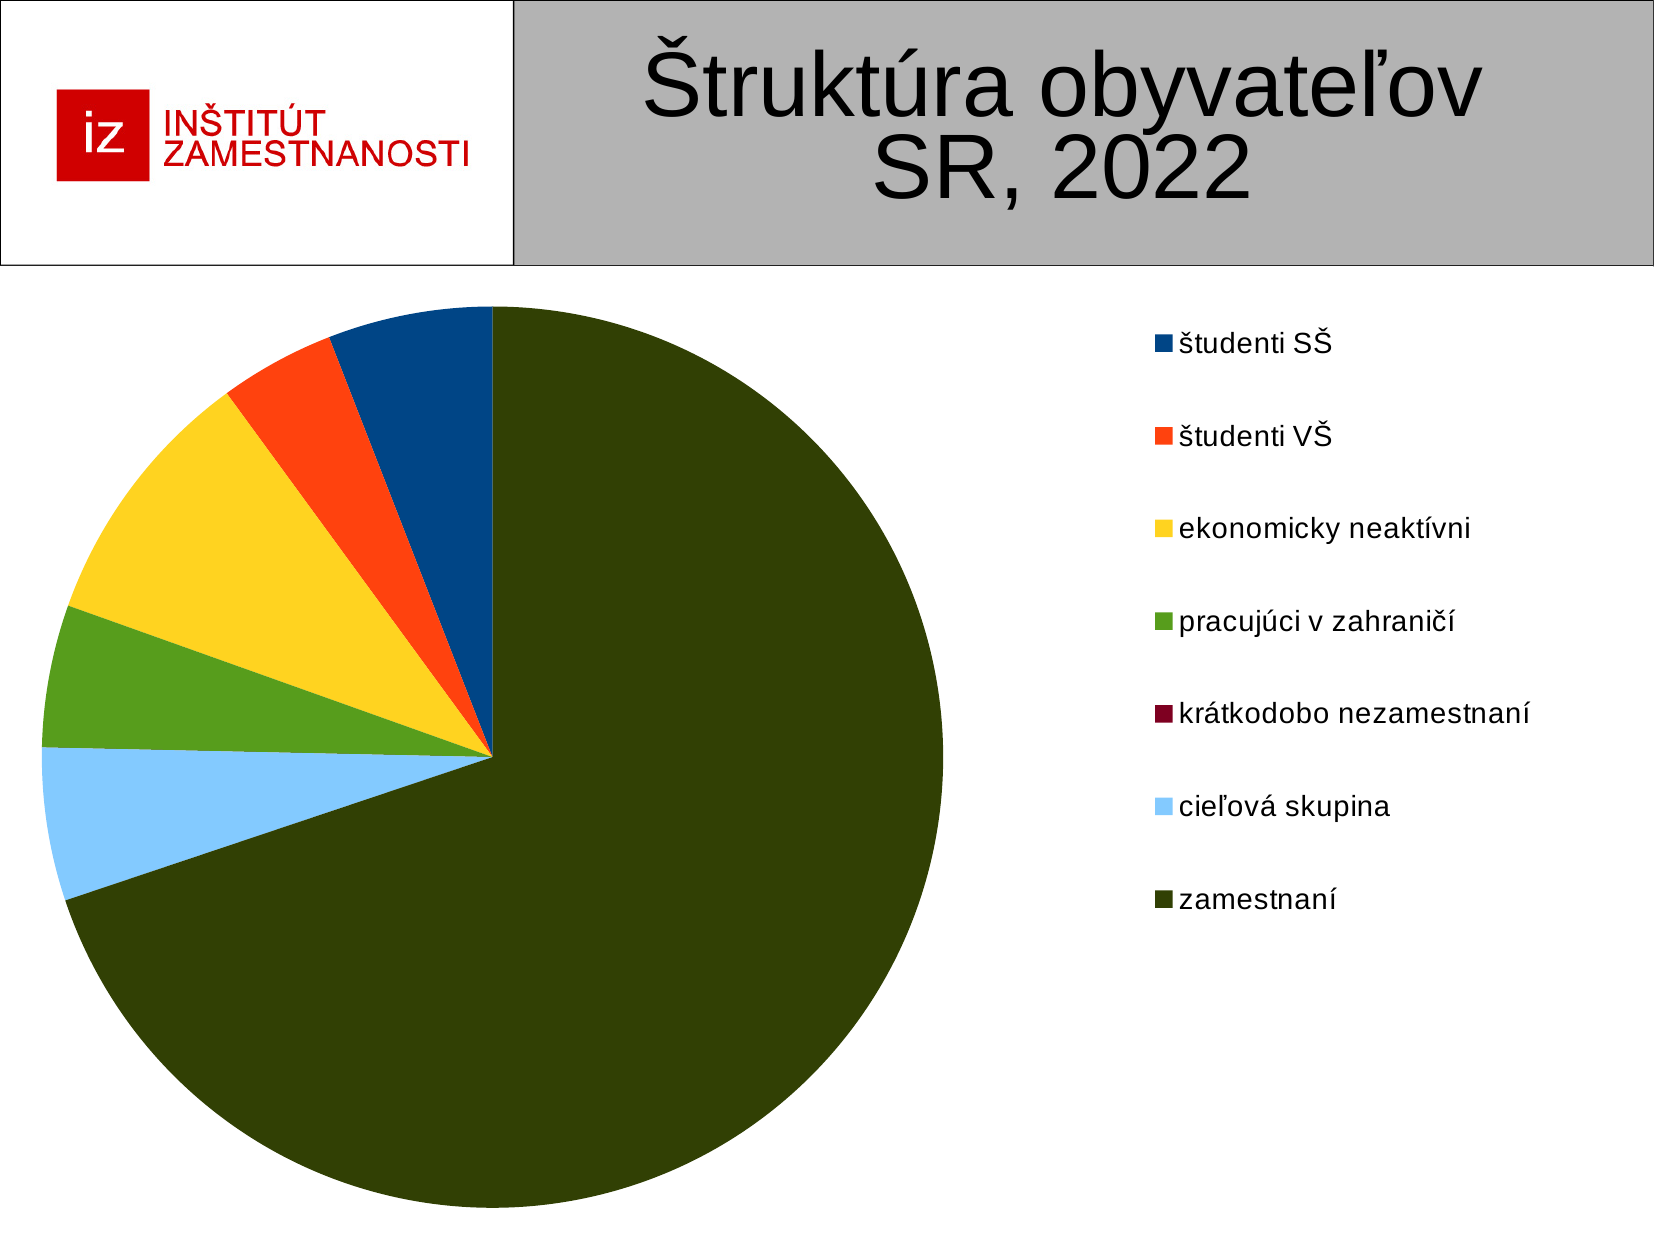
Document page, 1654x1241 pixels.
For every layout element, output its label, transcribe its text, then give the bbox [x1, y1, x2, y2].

chart [0, 265, 1654, 1241]
picture [5, 8, 512, 257]
title Štruktúra obyvateľov SR, 2022 [561, 29, 1565, 237]
